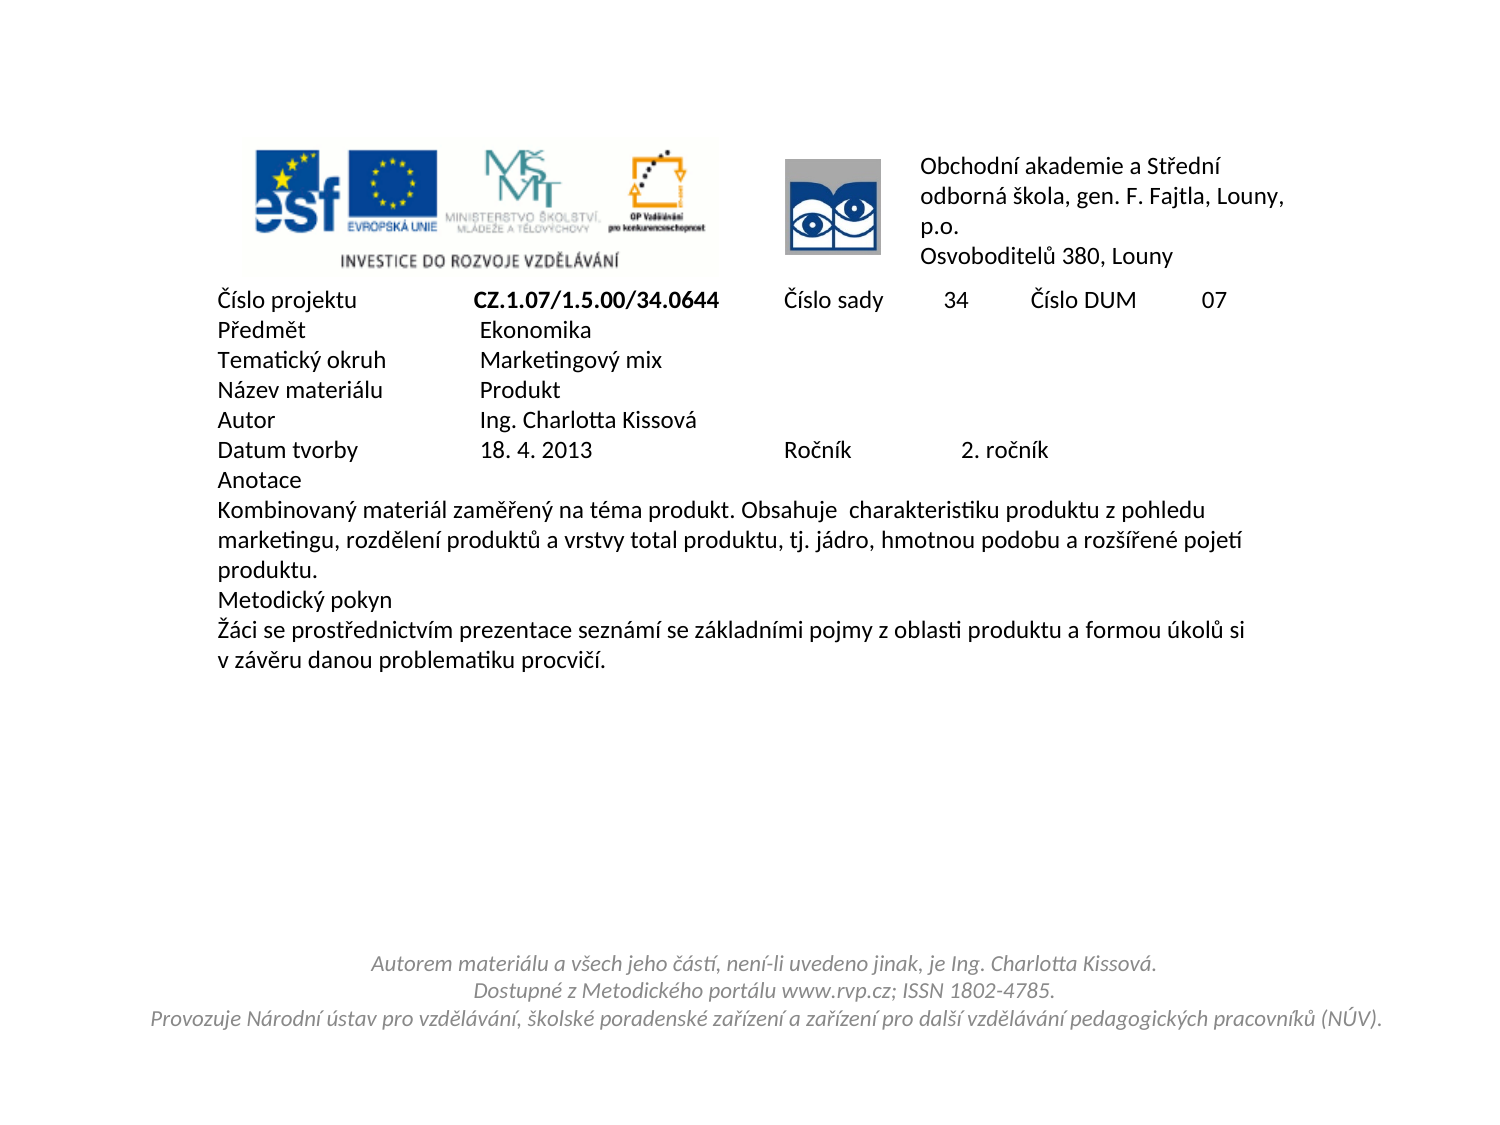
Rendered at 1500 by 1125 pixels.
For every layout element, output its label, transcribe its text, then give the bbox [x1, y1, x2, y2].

table_cell Metodický pokyn Žáci se prostřednictvím prezentace seznámí se základními pojmy z oblasti produktu a formou úkolů si v závěru danou problematiku procvičí. [207, 584, 1313, 673]
table_cell Číslo sady [773, 283, 927, 313]
table_cell Název materiálu [207, 374, 463, 404]
table_cell Datum tvorby [207, 434, 463, 464]
table_header Obchodní akademie a Střední odborná škola, gen. F. Fajtla, Louny, p.o. Osvoboditelů 380, Louny [909, 136, 1313, 283]
table_cell Ekonomika [463, 313, 1313, 343]
table_cell Autor [207, 404, 463, 434]
table_cell Anotace Kombinovaný materiál zaměřený na téma produkt. Obsahuje charakteristiku produktu z pohledu marketingu, rozdělení produktů a vrstvy total produktu, tj. jádro, hmotnou podobu a rozšířené pojetí produktu. [207, 464, 1313, 584]
table_header [207, 136, 773, 283]
table_cell 34 [927, 283, 1020, 313]
table_cell 07 [1185, 283, 1313, 313]
table_cell Produkt [463, 374, 1313, 404]
table_header [773, 136, 909, 283]
picture [242, 137, 719, 277]
table_cell Ročník [773, 434, 944, 464]
table_cell CZ.1.07/1.5.00/34.0644 [463, 283, 773, 313]
table_cell 2. ročník [944, 434, 1313, 464]
table_cell Tematický okruh [207, 343, 463, 374]
table_cell Číslo projektu [207, 283, 463, 313]
text_box Autorem materiálu a všech jeho částí, není-li uvedeno jinak, je Ing. Charlotta Kissová. Dostupné z Metodického portálu www.rvp.cz; ISSN 1802-4785. Provozuje Národní ústav pro vzdělávání, školské poradenské zařízení a zařízení pro další vzdělávání pedagogických pracovníků (NÚV). [76, 940, 1459, 1081]
table_cell Číslo DUM [1020, 283, 1185, 313]
table_cell Marketingový mix [463, 343, 1313, 374]
table_cell Předmět [207, 313, 463, 343]
table_cell 18. 4. 2013 [463, 434, 773, 464]
table_cell Ing. Charlotta Kissová [463, 404, 1313, 434]
picture [785, 159, 881, 255]
